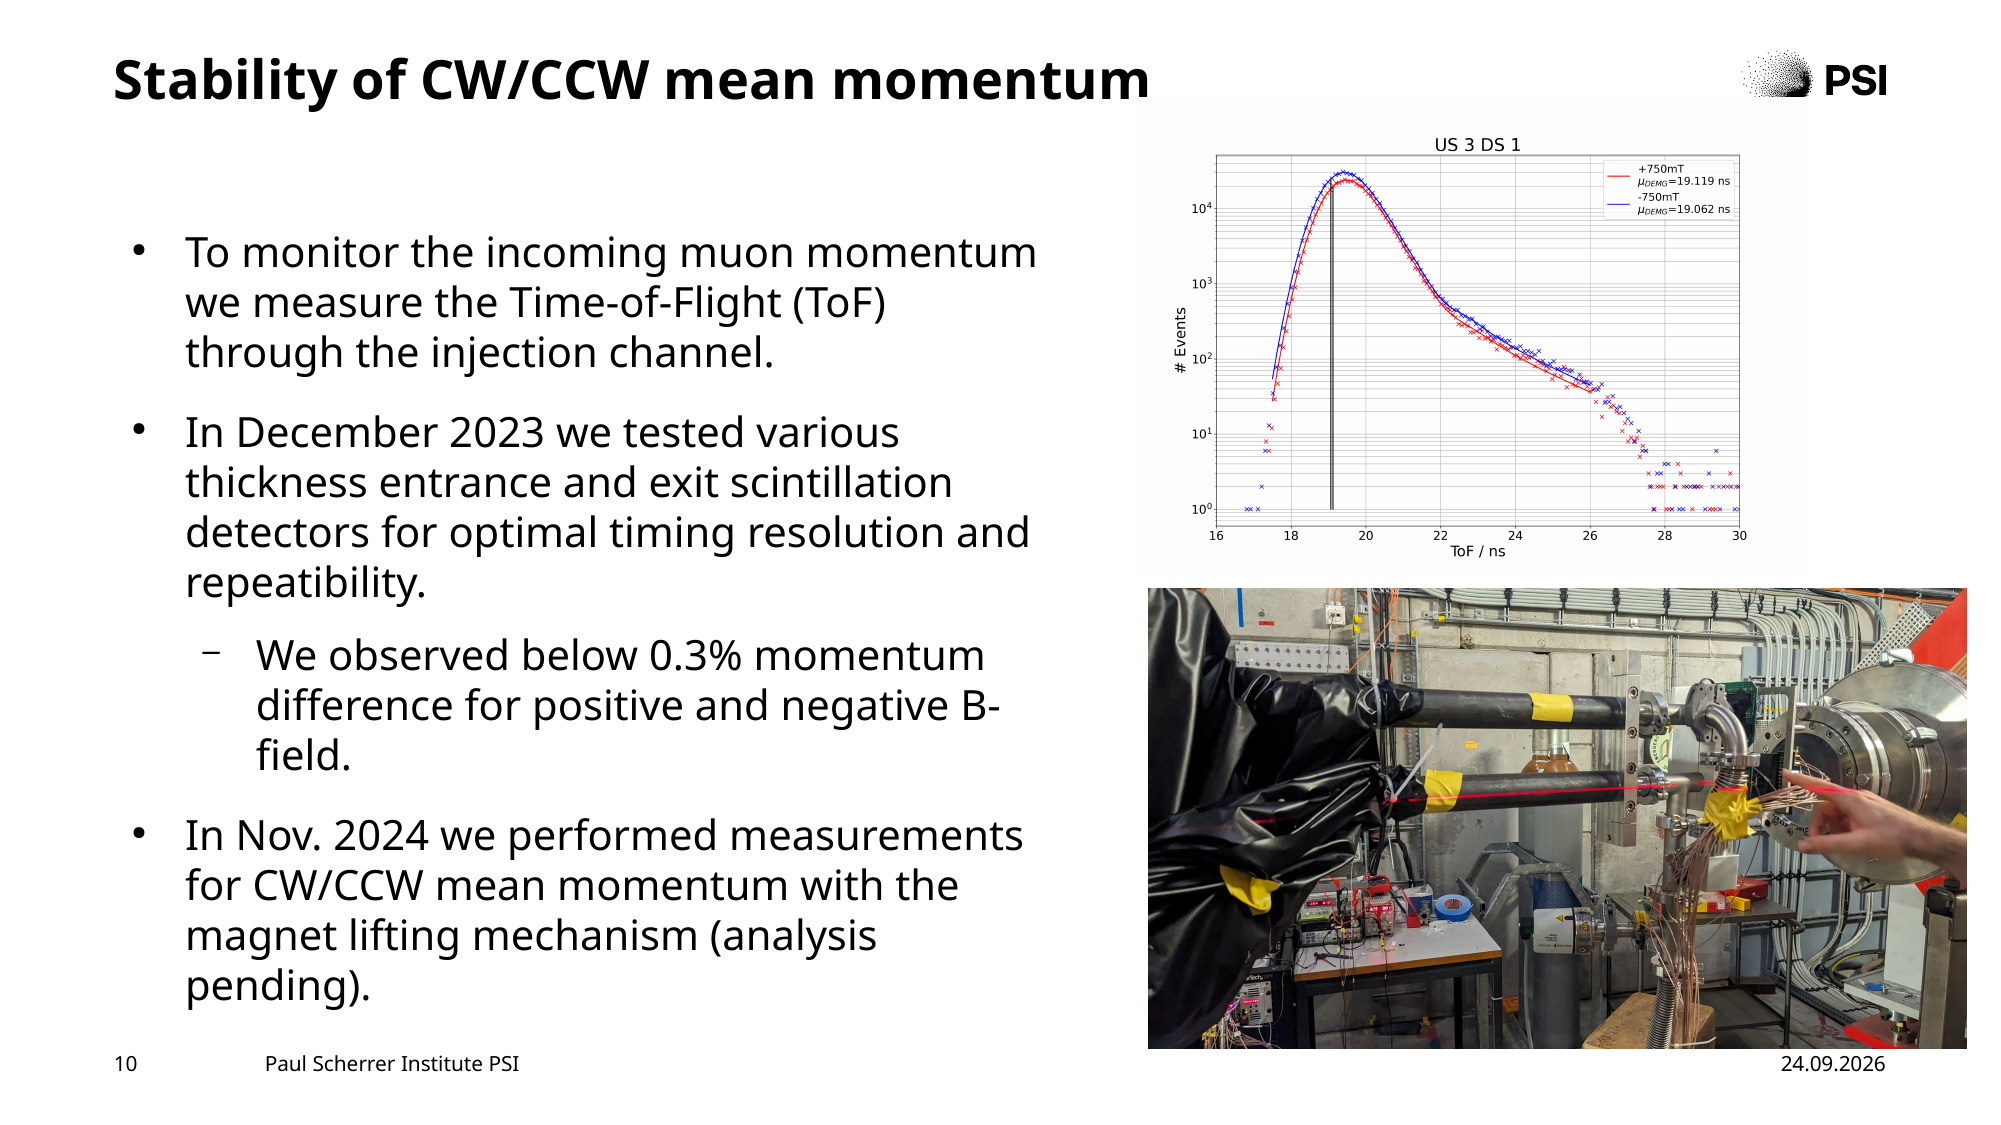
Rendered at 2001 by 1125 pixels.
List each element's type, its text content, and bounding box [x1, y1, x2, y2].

title Stability of CW/CCW mean momentum [114, 45, 1585, 179]
list To monitor the incoming muon momentum we measure the Time-of-Flight (ToF) through the injection channel. In December 2023 we tested various thickness entrance and exit scintillation detectors for optimal timing resolution and repeatibility. We observed below 0.3% momentum difference for positive and negative B-field. In Nov. 2024 we performed measurements for CW/CCW mean momentum with the magnet lifting mechanism (analysis pending). [114, 225, 1040, 988]
picture [1132, 97, 1807, 579]
picture [1148, 588, 1967, 1050]
